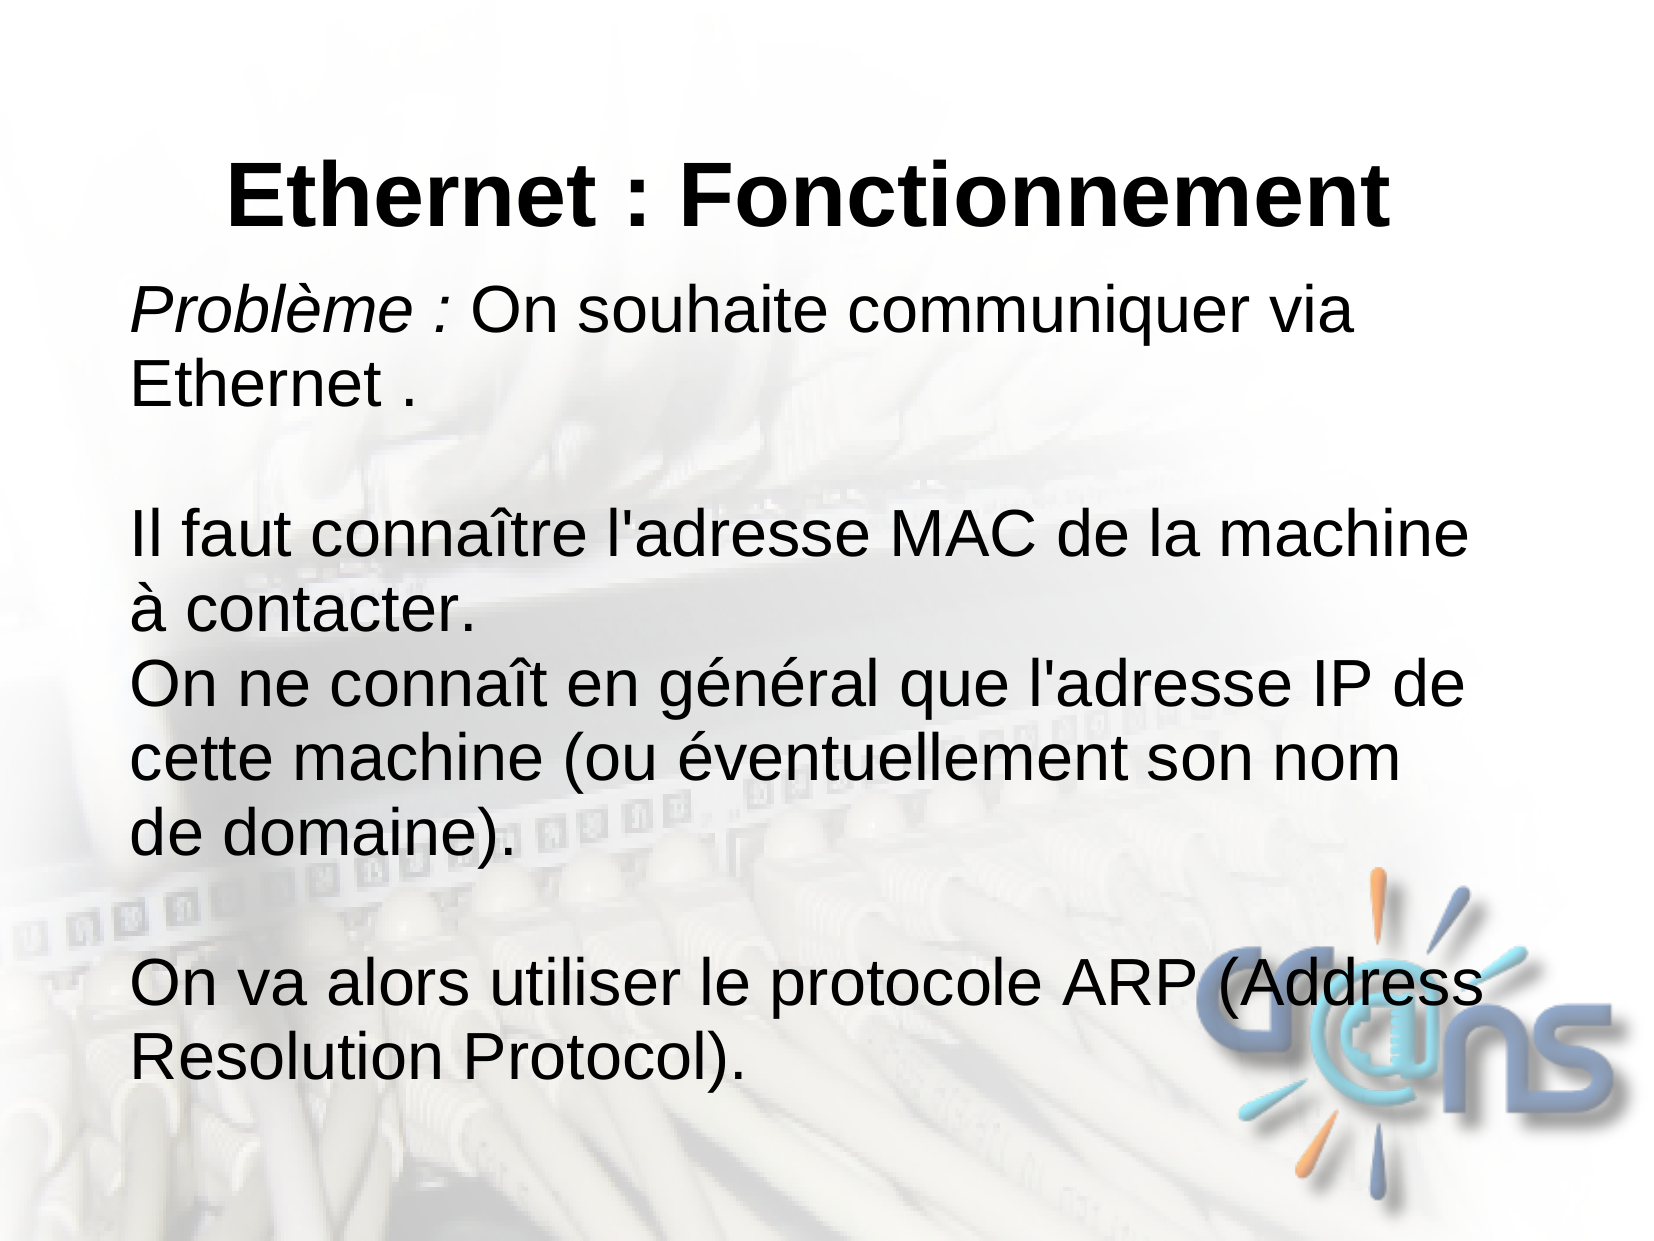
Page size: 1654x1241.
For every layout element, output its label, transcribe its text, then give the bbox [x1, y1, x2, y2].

subtitle Problème : On souhaite communiquer via Ethernet . Il faut connaître l'adresse MAC de la machine à contacter. On ne connaît en général que l'adresse IP de cette machine (ou éventuellement son nom de domaine). On va alors utiliser le protocole ARP (Address Resolution Protocol). [129, 271, 1489, 1169]
picture [0, 0, 1654, 1241]
title Ethernet : Fonctionnement [82, 90, 1536, 298]
